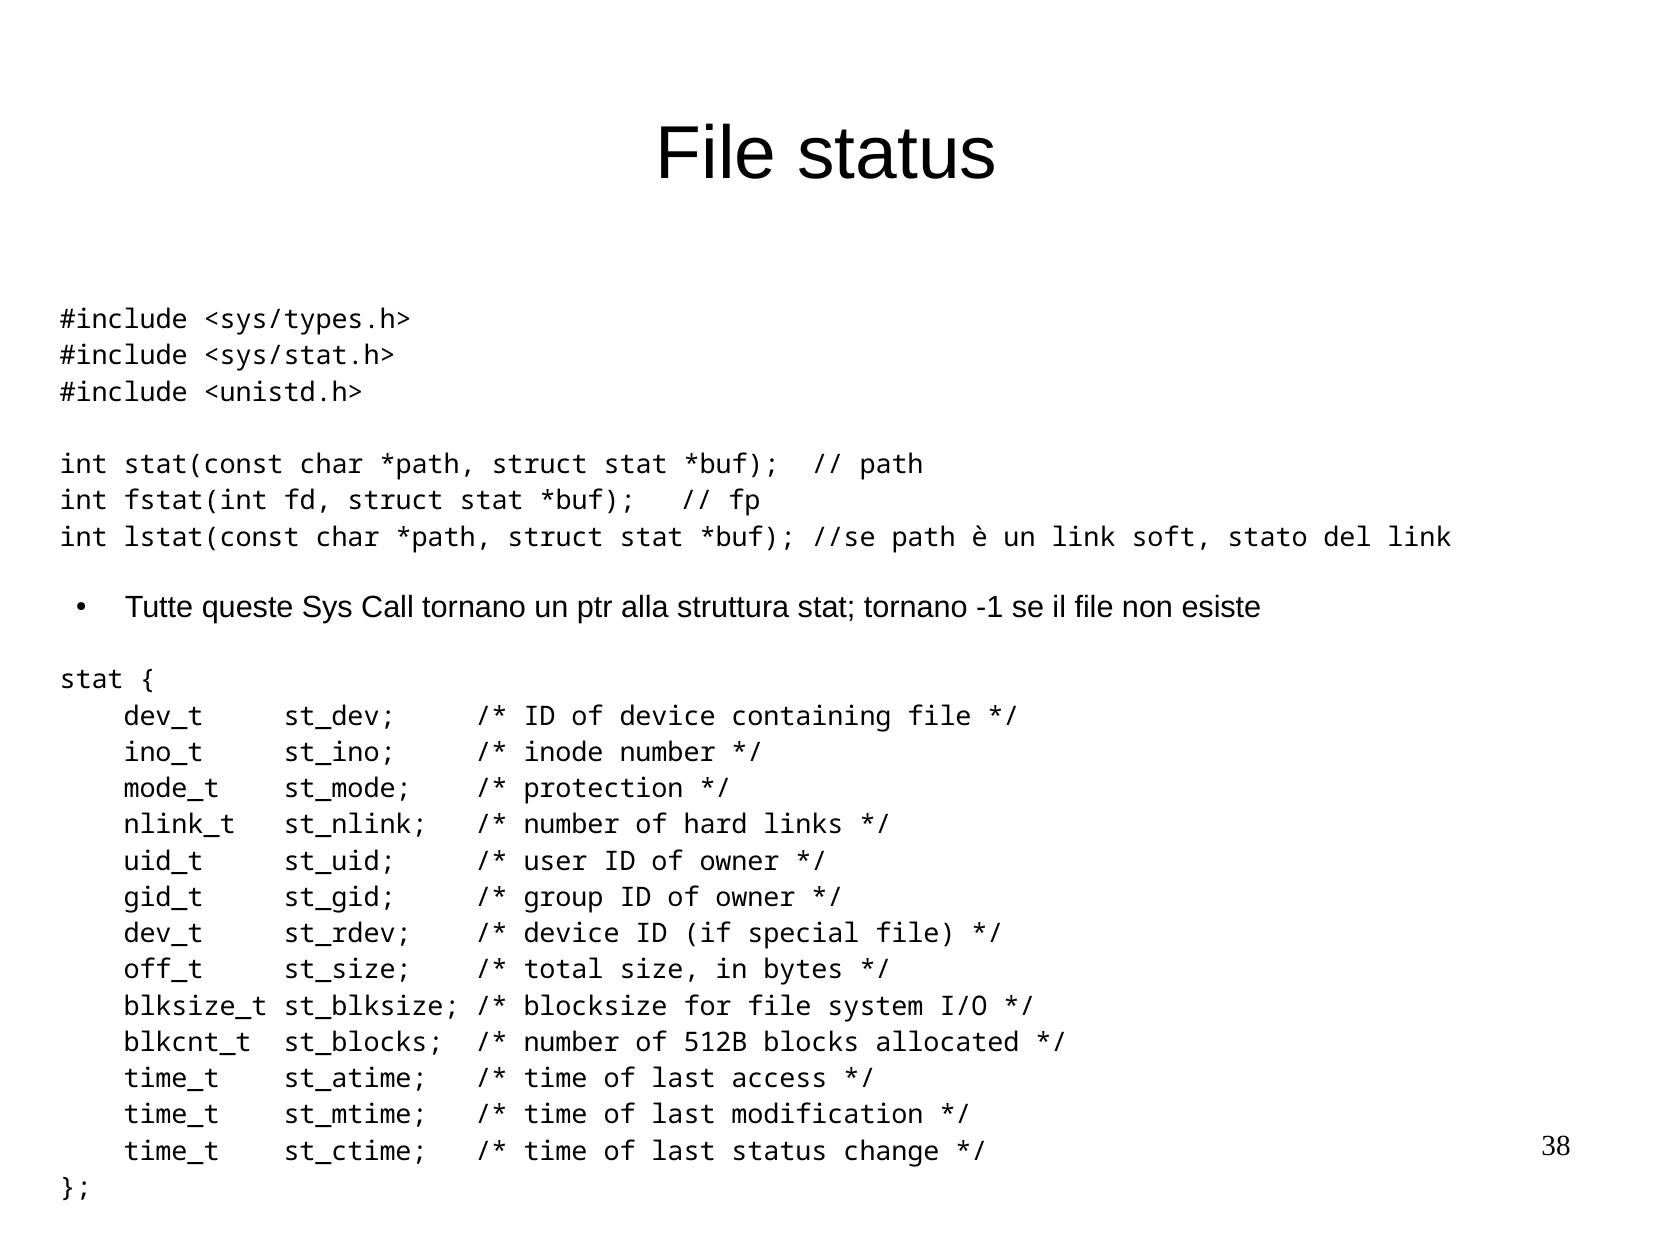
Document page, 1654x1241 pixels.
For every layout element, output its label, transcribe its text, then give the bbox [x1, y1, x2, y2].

title File status [82, 49, 1571, 257]
list #include <sys/types.h> #include <sys/stat.h> #include <unistd.h> int stat(const char *path, struct stat *buf); // path int fstat(int fd, struct stat *buf); // fp int lstat(const char *path, struct stat *buf); //se path è un link soft, stato del link Tutte queste Sys Call tornano un ptr alla struttura stat; tornano -1 se il file non esiste stat { dev_t st_dev; /* ID of device containing file */ ino_t st_ino; /* inode number */ mode_t st_mode; /* protection */ nlink_t st_nlink; /* number of hard links */ uid_t st_uid; /* user ID of owner */ gid_t st_gid; /* group ID of owner */ dev_t st_rdev; /* device ID (if special file) */ off_t st_size; /* total size, in bytes */ blksize_t st_blksize; /* blocksize for file system I/O */ blkcnt_t st_blocks; /* number of 512B blocks allocated */ time_t st_atime; /* time of last access */ time_t st_mtime; /* time of last modification */ time_t st_ctime; /* time of last status change */ }; [59, 300, 1590, 1216]
